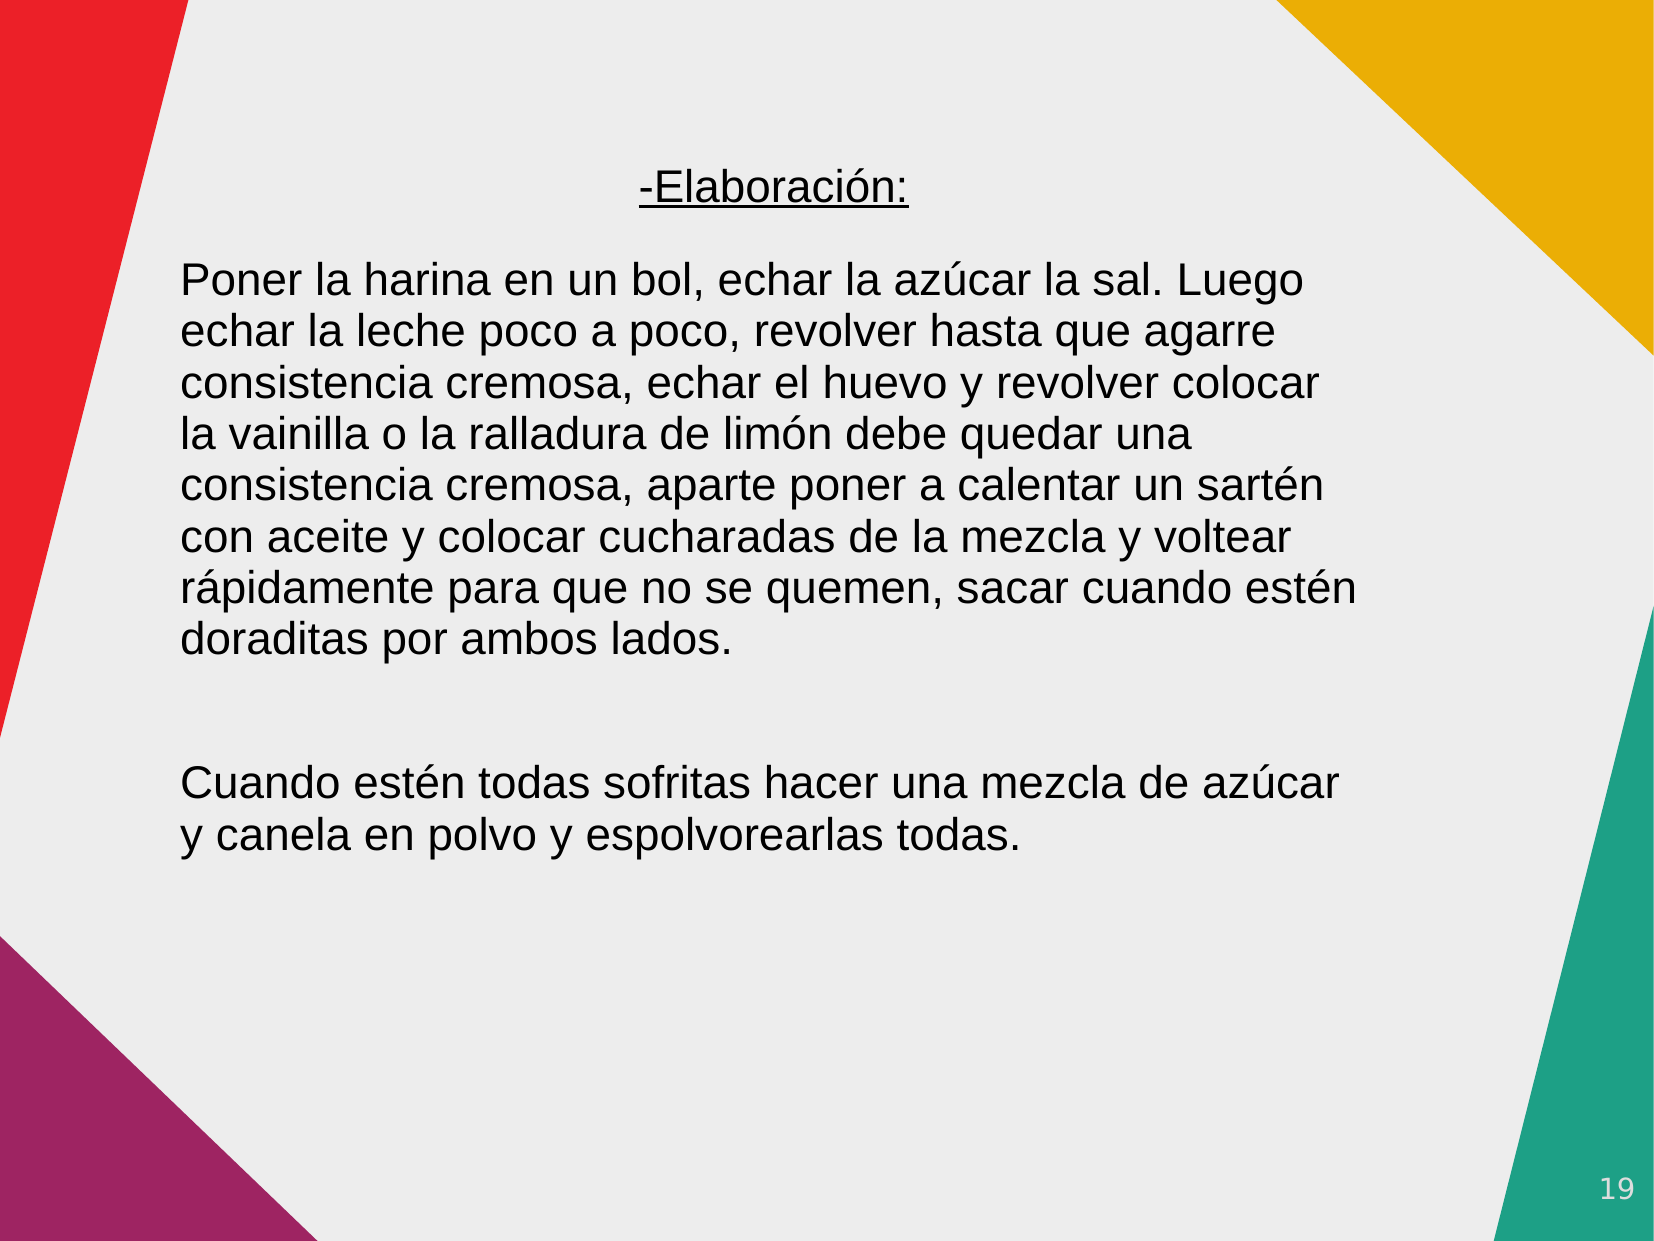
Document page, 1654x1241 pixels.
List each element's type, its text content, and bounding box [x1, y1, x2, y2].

text_box -Elaboración: Poner la harina en un bol, echar la azúcar la sal. Luego echar la leche poco a poco, revolver hasta que agarre consistencia cremosa, echar el huevo y revolver colocar la vainilla o la ralladura de limón debe quedar una consistencia cremosa, aparte poner a calentar un sartén con aceite y colocar cucharadas de la mezcla y voltear rápidamente para que no se quemen, sacar cuando estén doraditas por ambos lados. Cuando estén todas sofritas hacer una mezcla de azúcar y canela en polvo y espolvorearlas todas. [165, 153, 1382, 948]
